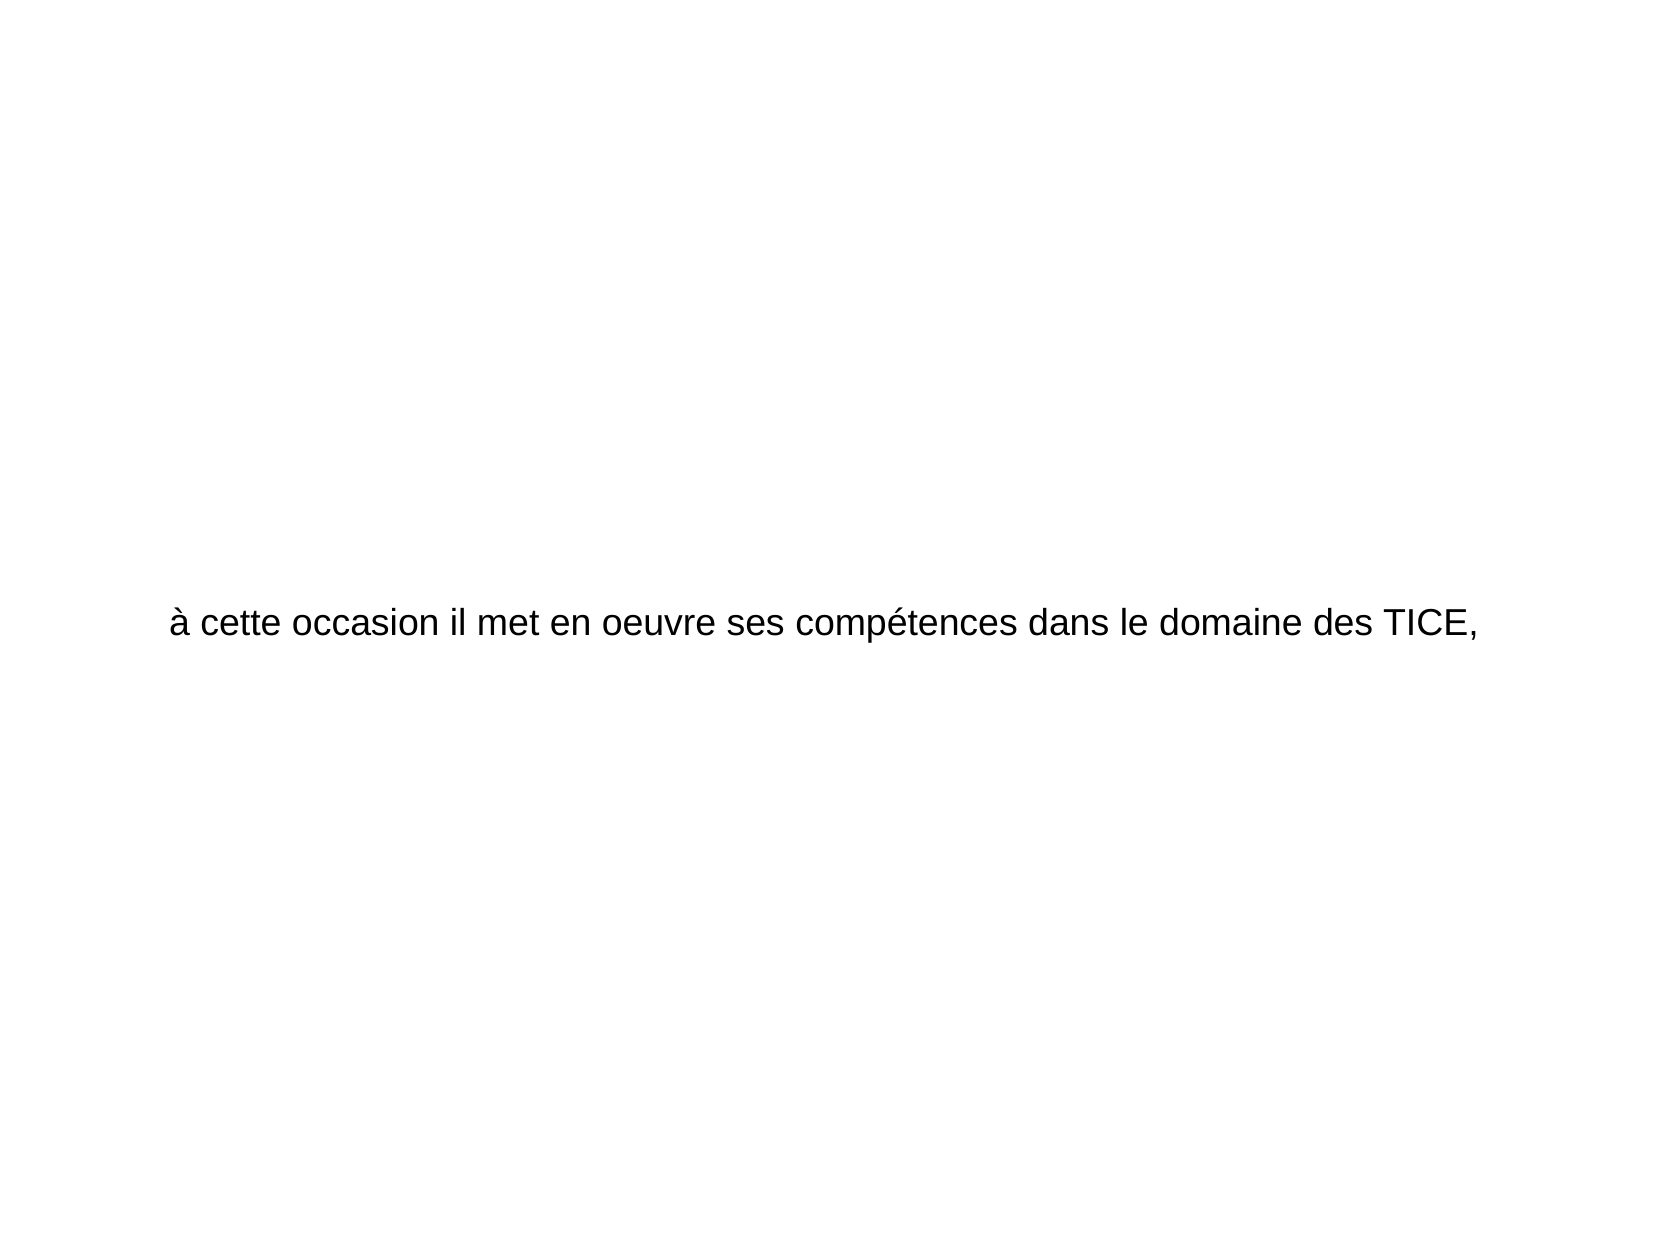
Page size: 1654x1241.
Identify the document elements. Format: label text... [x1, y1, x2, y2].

text_box à cette occasion il met en oeuvre ses compétences dans le domaine des TICE, [154, 594, 1506, 652]
